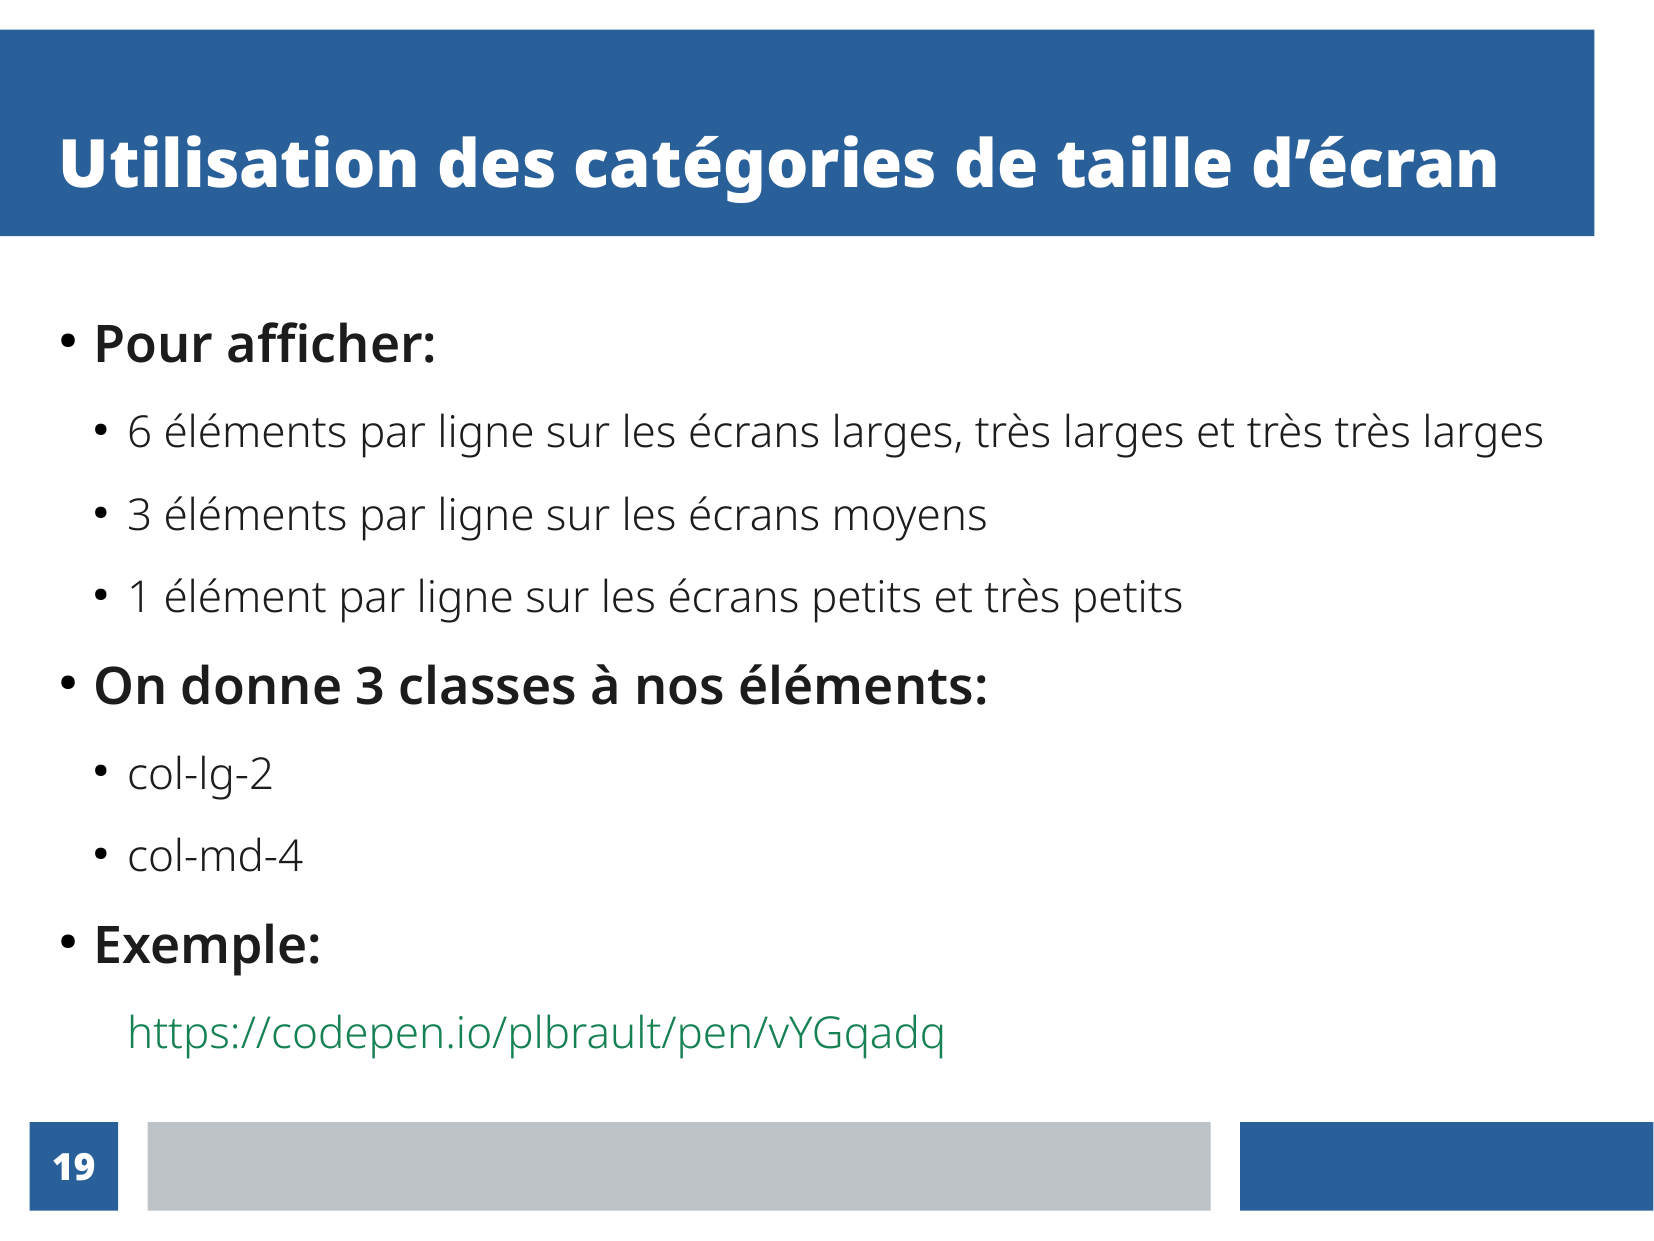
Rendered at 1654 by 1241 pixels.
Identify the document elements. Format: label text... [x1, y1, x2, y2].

title Utilisation des catégories de taille d’écran [59, 59, 1595, 207]
list Pour afficher: 6 éléments par ligne sur les écrans larges, très larges et très très larges 3 éléments par ligne sur les écrans moyens 1 élément par ligne sur les écrans petits et très petits On donne 3 classes à nos éléments: col-lg-2 col-md-4 Exemple: https://codepen.io/plbrault/pen/vYGqadq [59, 307, 1565, 1075]
